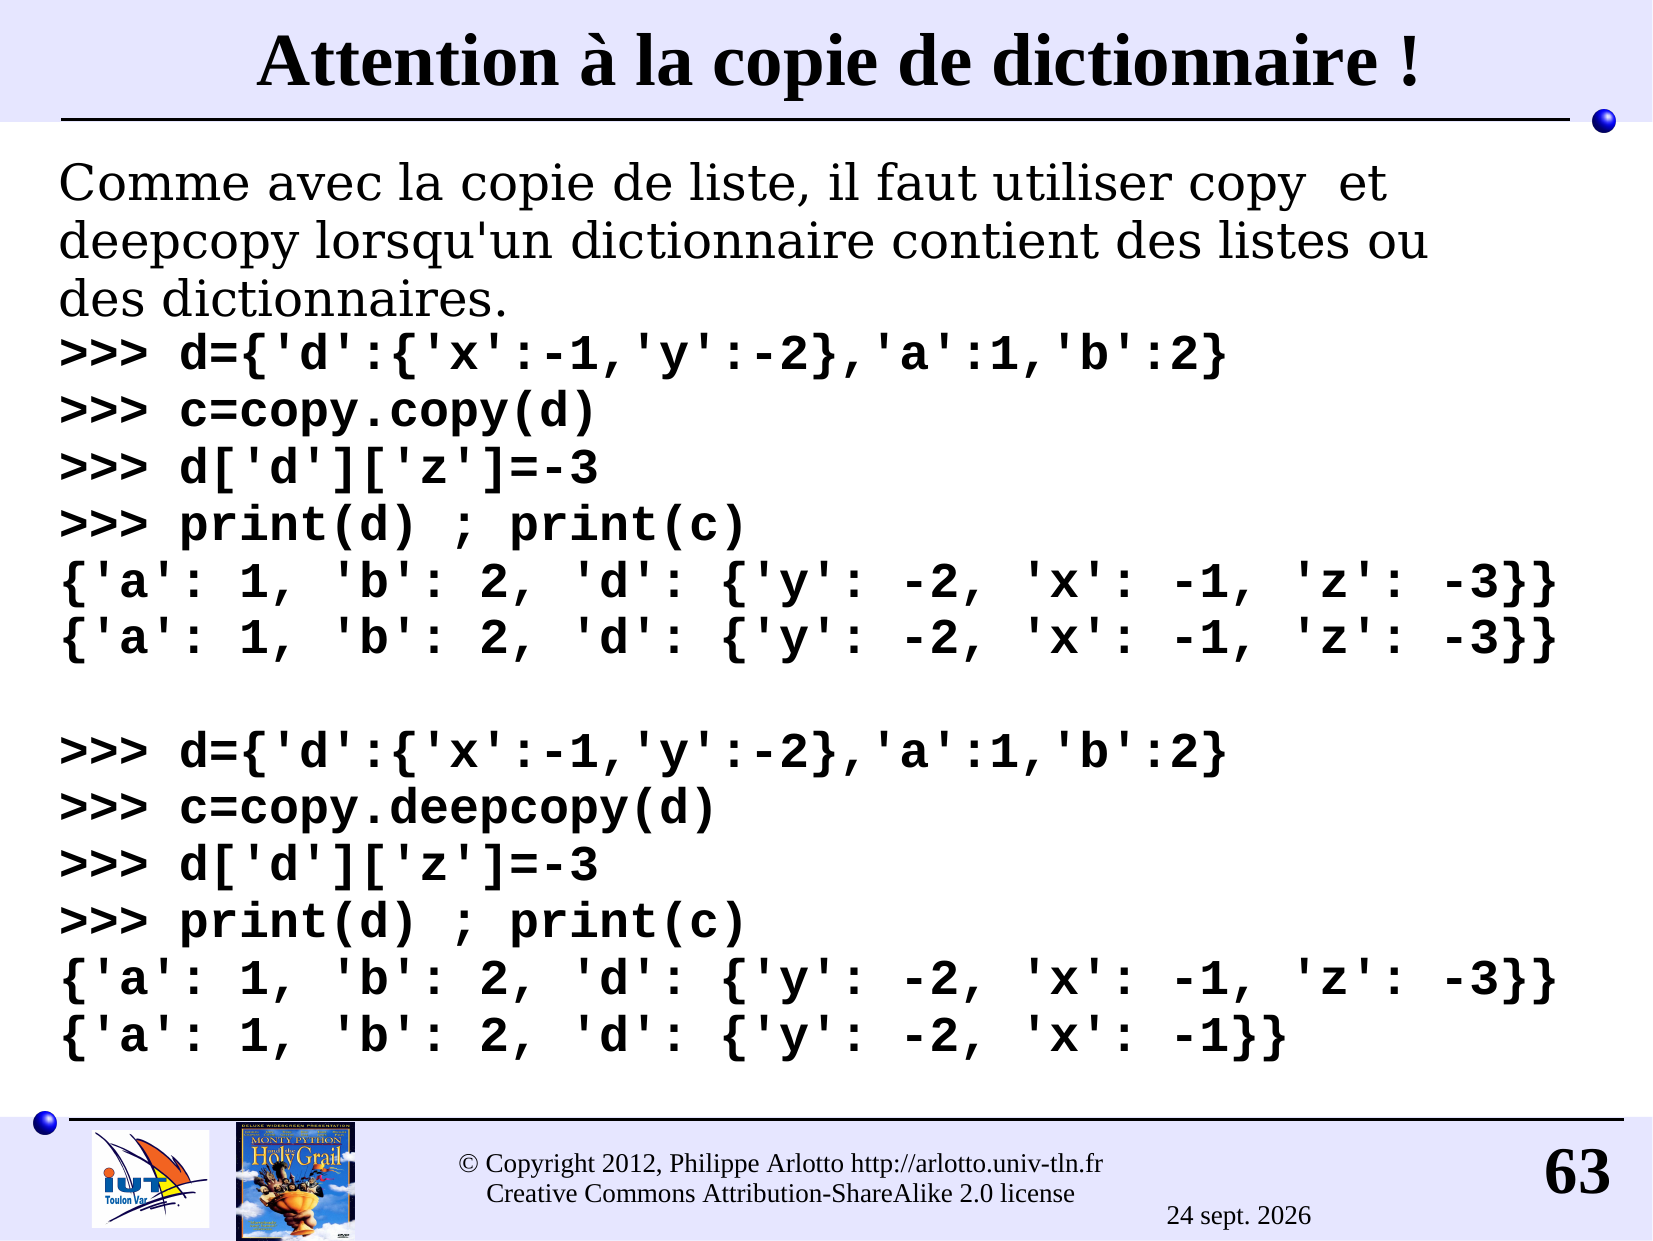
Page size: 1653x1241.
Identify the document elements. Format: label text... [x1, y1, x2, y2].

text_box Comme avec la copie de liste, il faut utiliser copy et deepcopy lorsqu'un dictionnaire contient des listes ou des dictionnaires. >>> d={'d':{'x':-1,'y':-2},'a':1,'b':2} >>> c=copy.copy(d) >>> d['d']['z']=-3 >>> print(d) ; print(c) {'a': 1, 'b': 2, 'd': {'y': -2, 'x': -1, 'z': -3}} {'a': 1, 'b': 2, 'd': {'y': -2, 'x': -1, 'z': -3}} >>> d={'d':{'x':-1,'y':-2},'a':1,'b':2} >>> c=copy.deepcopy(d) >>> d['d']['z']=-3 >>> print(d) ; print(c) {'a': 1, 'b': 2, 'd': {'y': -2, 'x': -1, 'z': -3}} {'a': 1, 'b': 2, 'd': {'y': -2, 'x': -1}} [59, 153, 1560, 1129]
title Attention à la copie de dictionnaire ! [95, 14, 1585, 107]
picture [236, 1129, 355, 1241]
